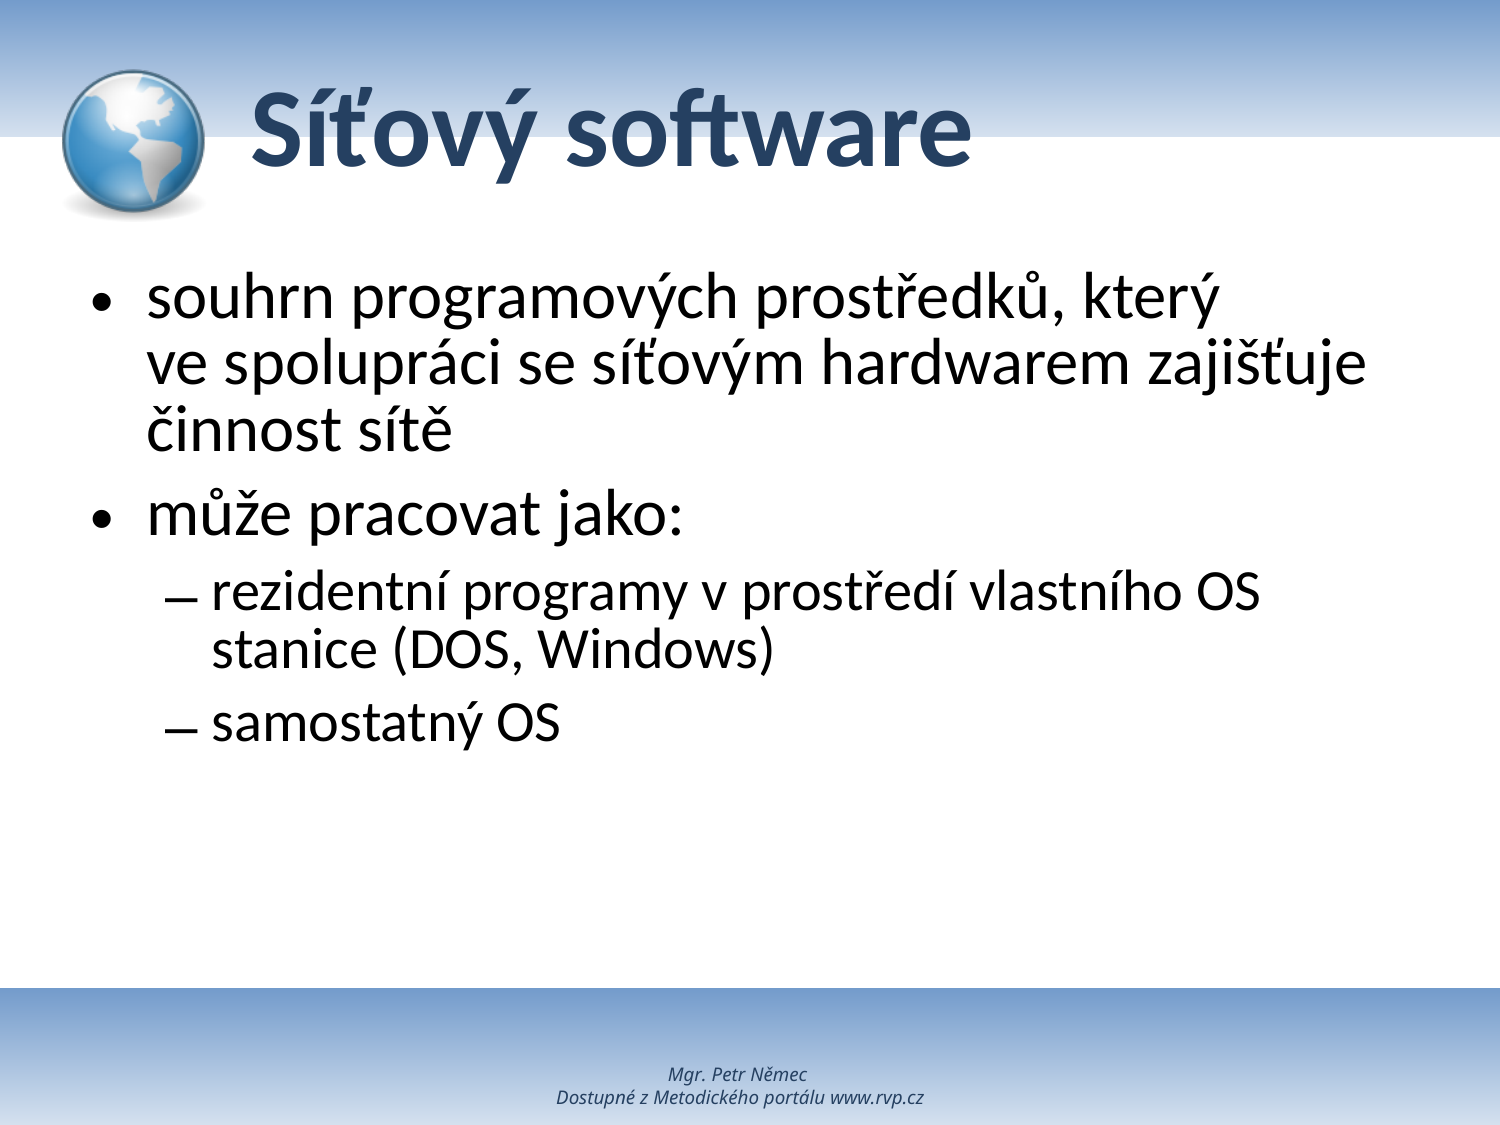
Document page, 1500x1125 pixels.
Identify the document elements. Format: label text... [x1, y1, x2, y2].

list souhrn programových prostředků, který ve spolupráci se síťovým hardwarem zajišťuje činnost sítě může pracovat jako: rezidentní programy v prostředí vlastního OS stanice (DOS, Windows) samostatný OS [75, 260, 1426, 1004]
title Síťový software [235, 45, 1426, 233]
picture [56, 67, 211, 222]
